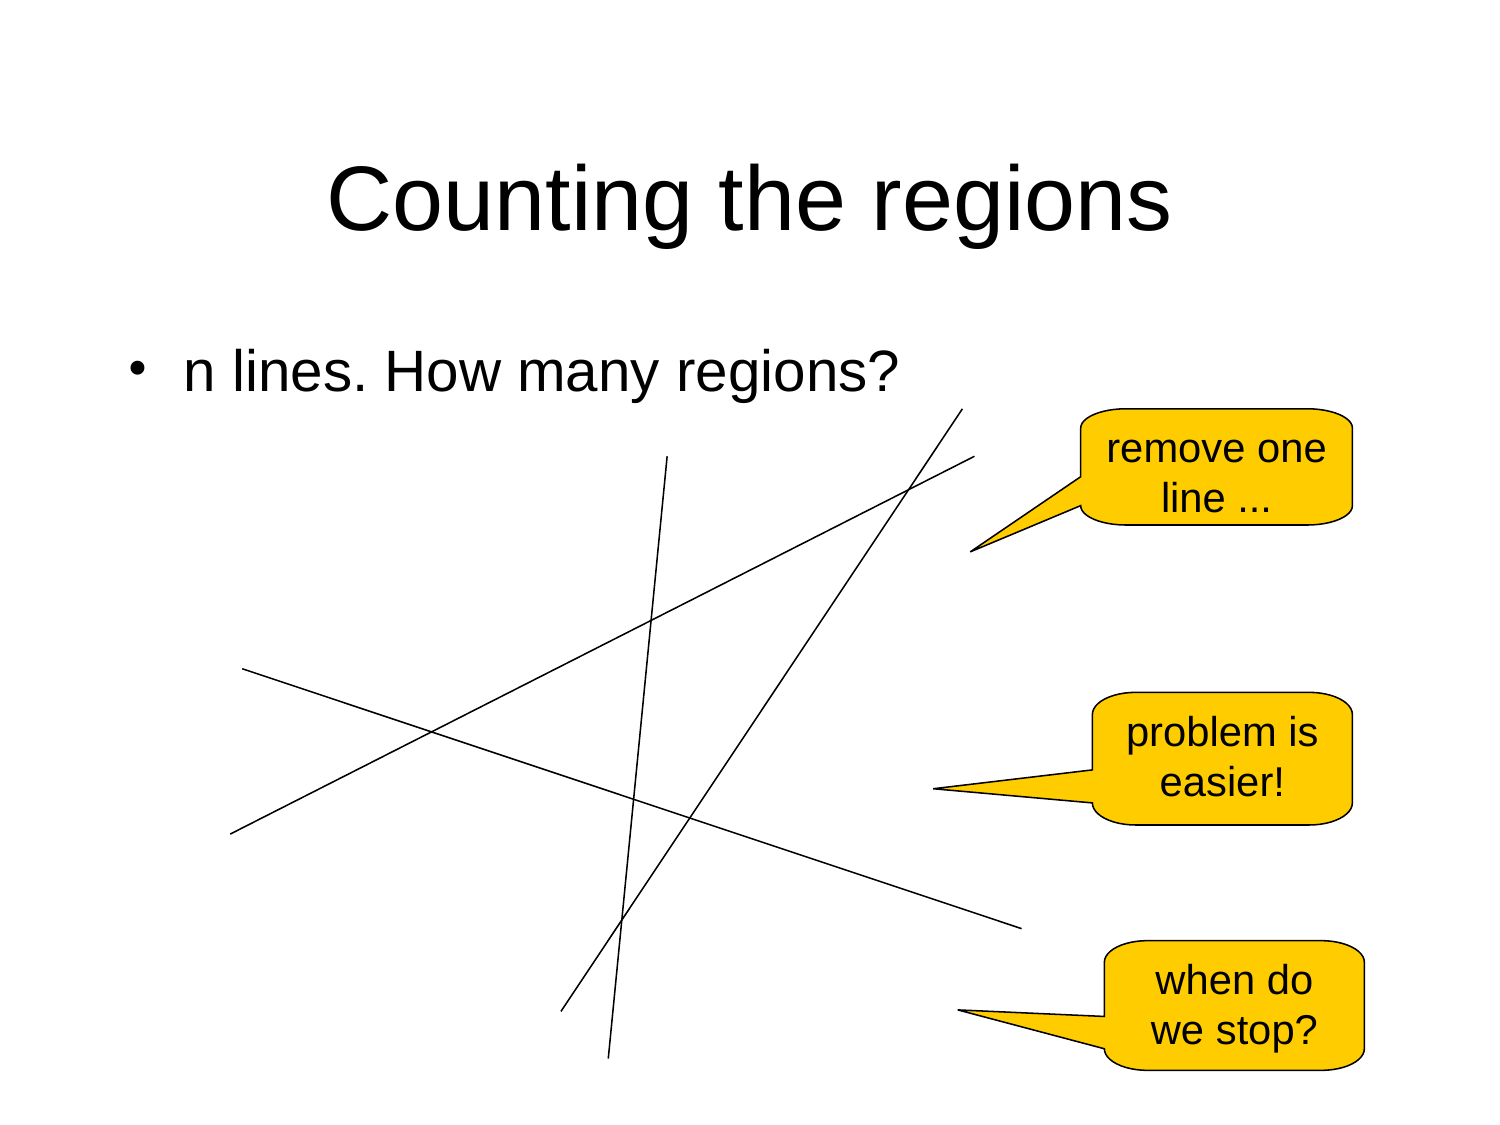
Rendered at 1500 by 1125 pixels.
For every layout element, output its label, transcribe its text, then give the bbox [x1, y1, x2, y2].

list n lines. How many regions? [571, 926, 620, 1000]
text_box remove one line ... [970, 408, 1353, 552]
list n lines. How many regions? [635, 494, 904, 816]
text_box problem is easier! [933, 692, 1353, 826]
list n lines. How many regions? [112, 324, 1388, 1000]
list n lines. How many regions? [624, 801, 687, 913]
text_box when do we stop? [957, 940, 1365, 1071]
title Counting the regions [112, 99, 1388, 288]
list n lines. How many regions? [435, 623, 649, 797]
